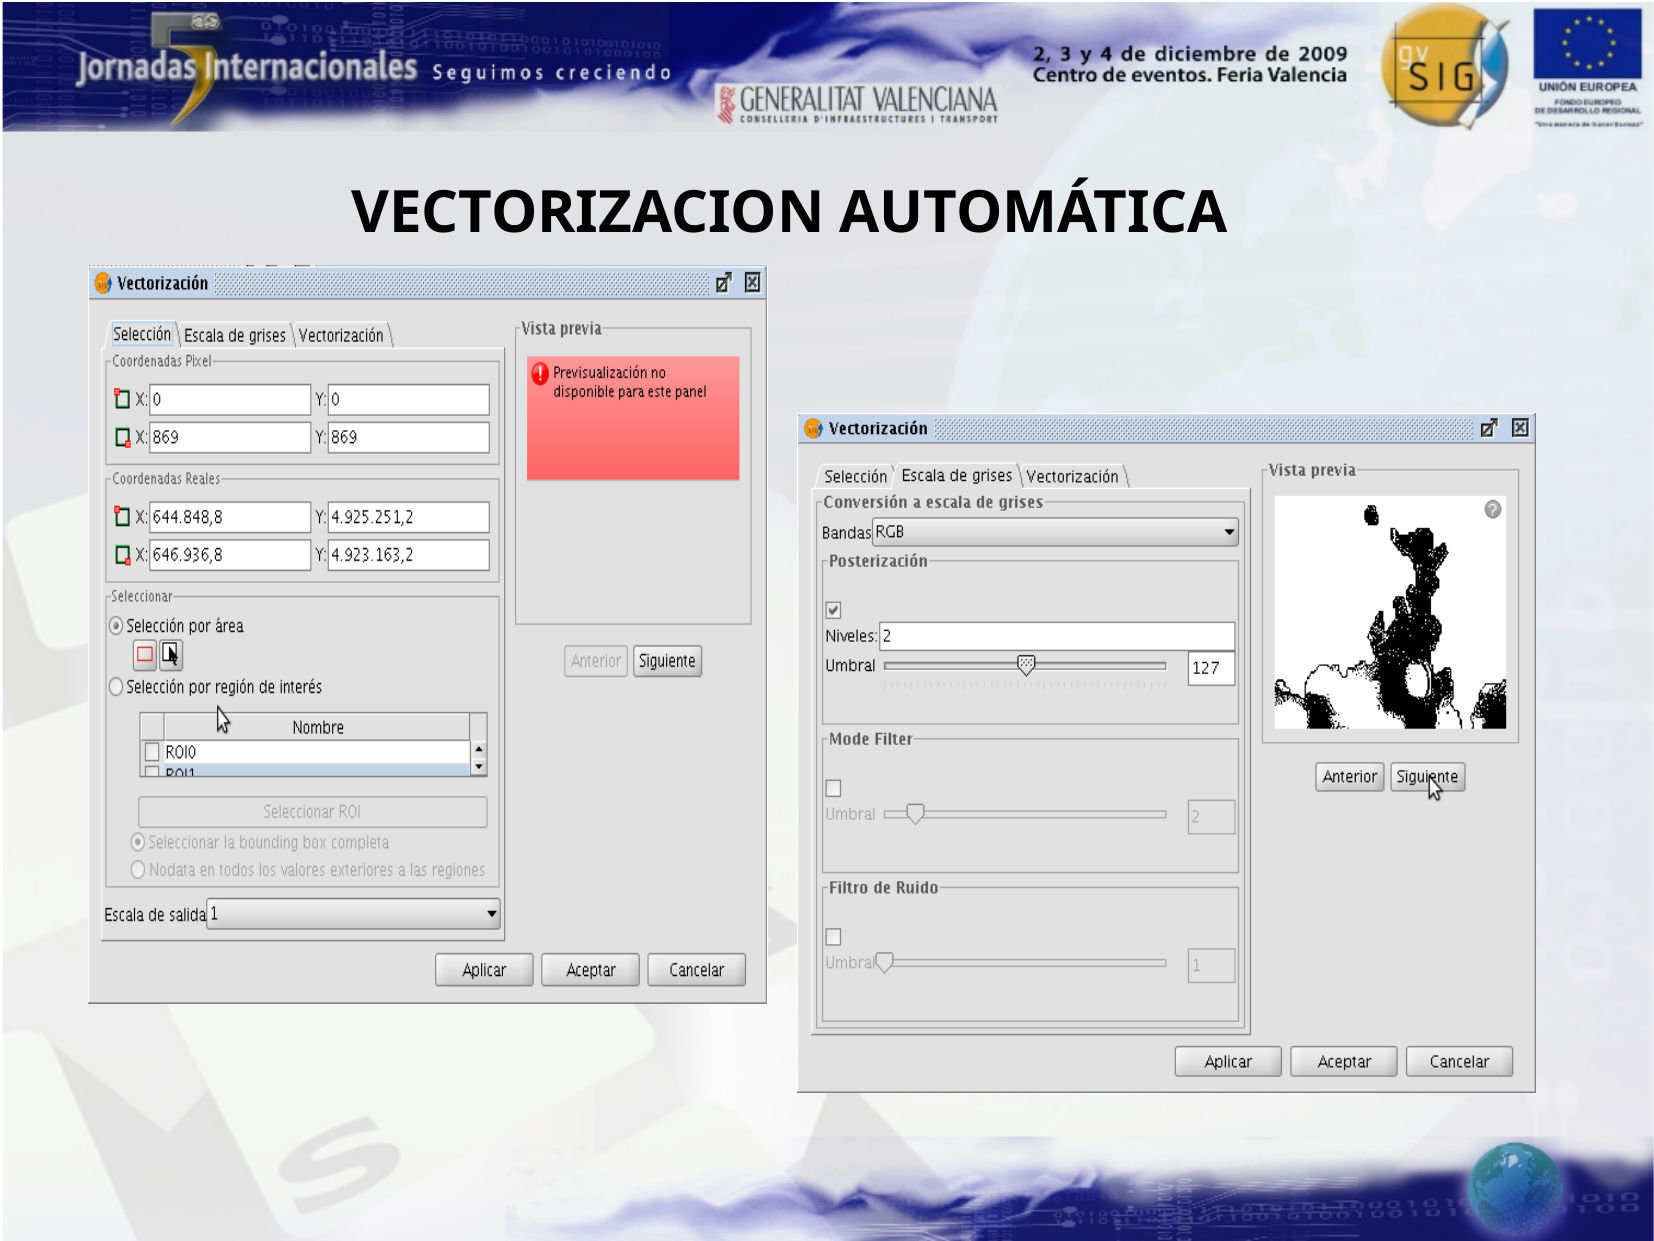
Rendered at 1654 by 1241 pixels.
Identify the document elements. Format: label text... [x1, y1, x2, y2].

picture [2, 2, 1654, 1241]
text_box VECTORIZACION AUTOMÁTICA [336, 165, 1243, 255]
